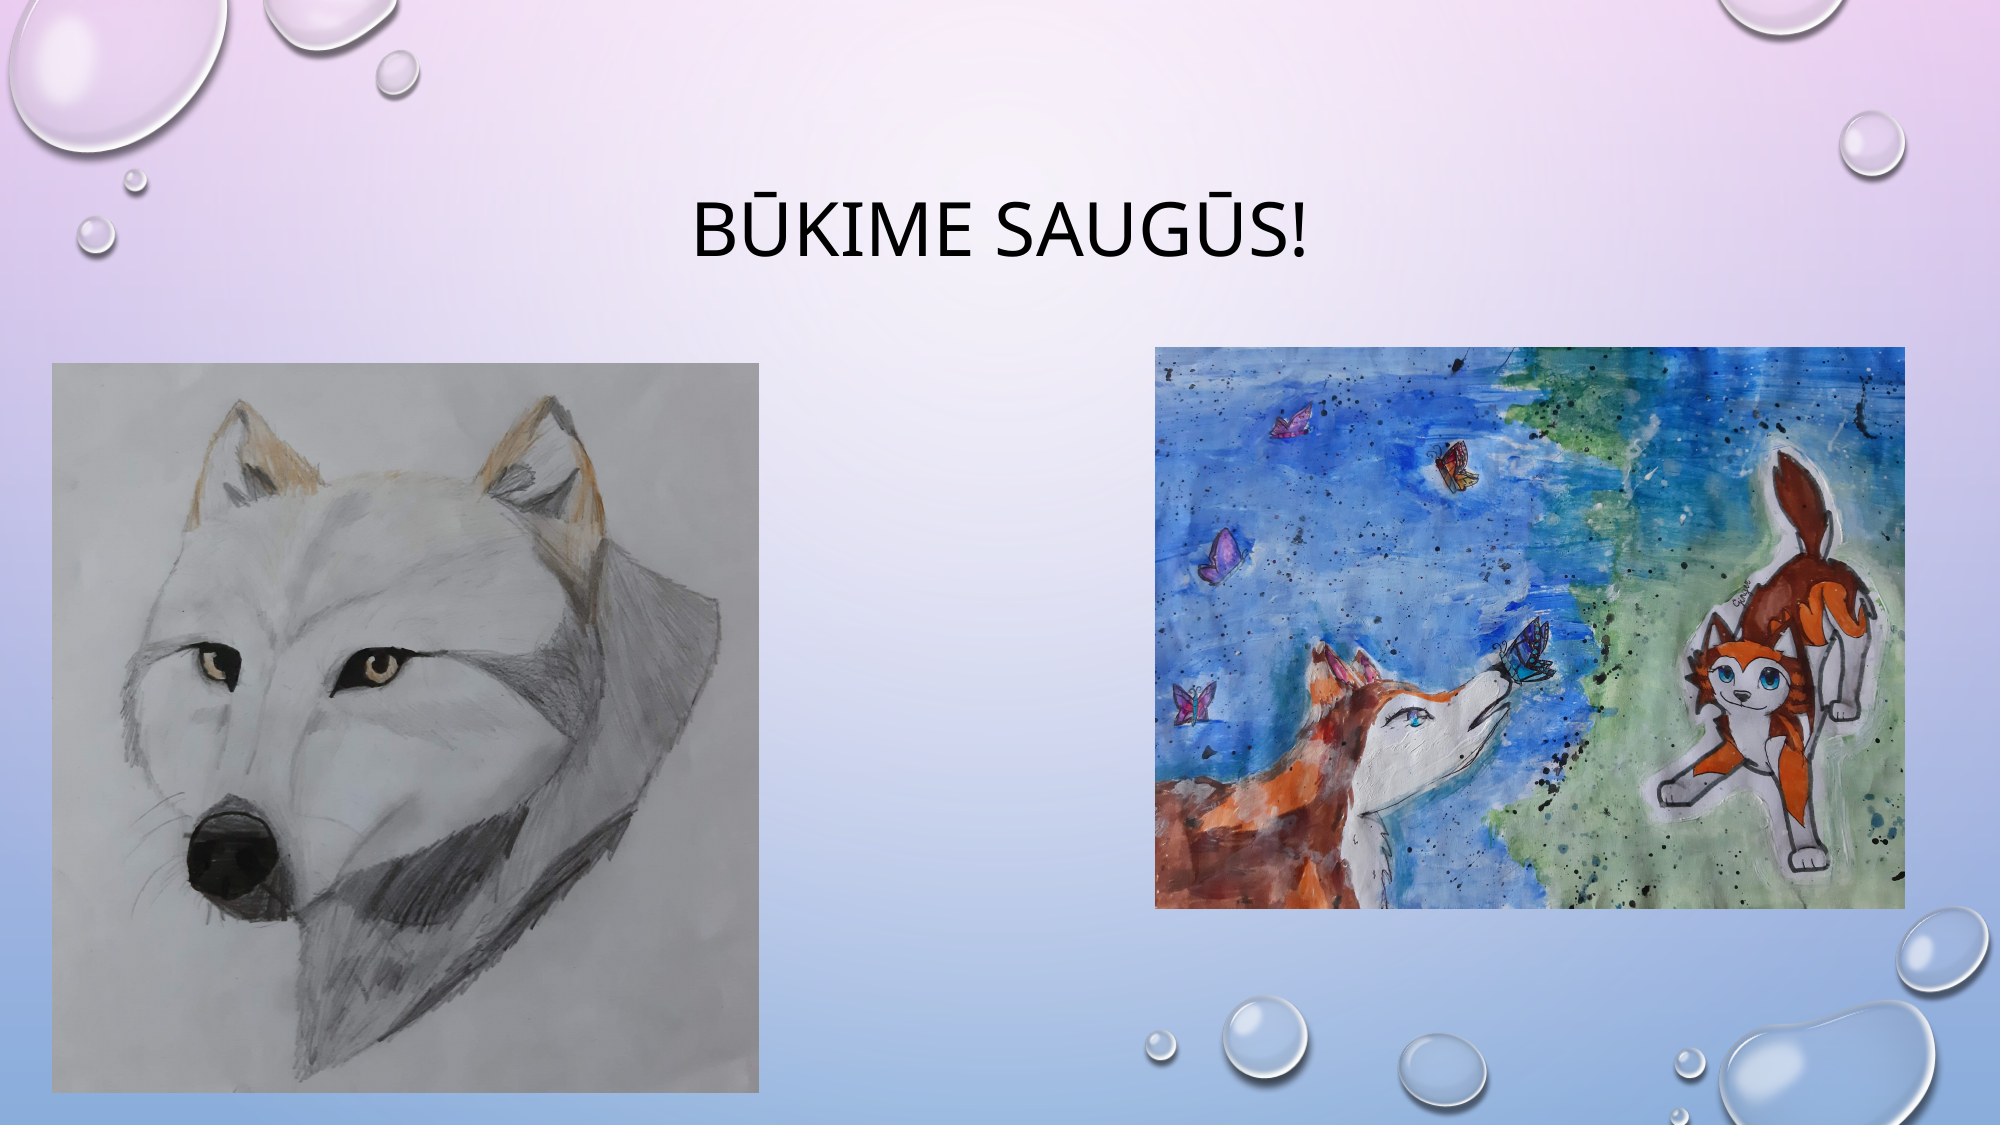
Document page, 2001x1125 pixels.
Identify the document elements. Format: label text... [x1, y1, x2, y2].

picture [52, 363, 759, 1093]
title Būkime saugūs! [149, 101, 1851, 364]
picture [1155, 347, 1905, 909]
